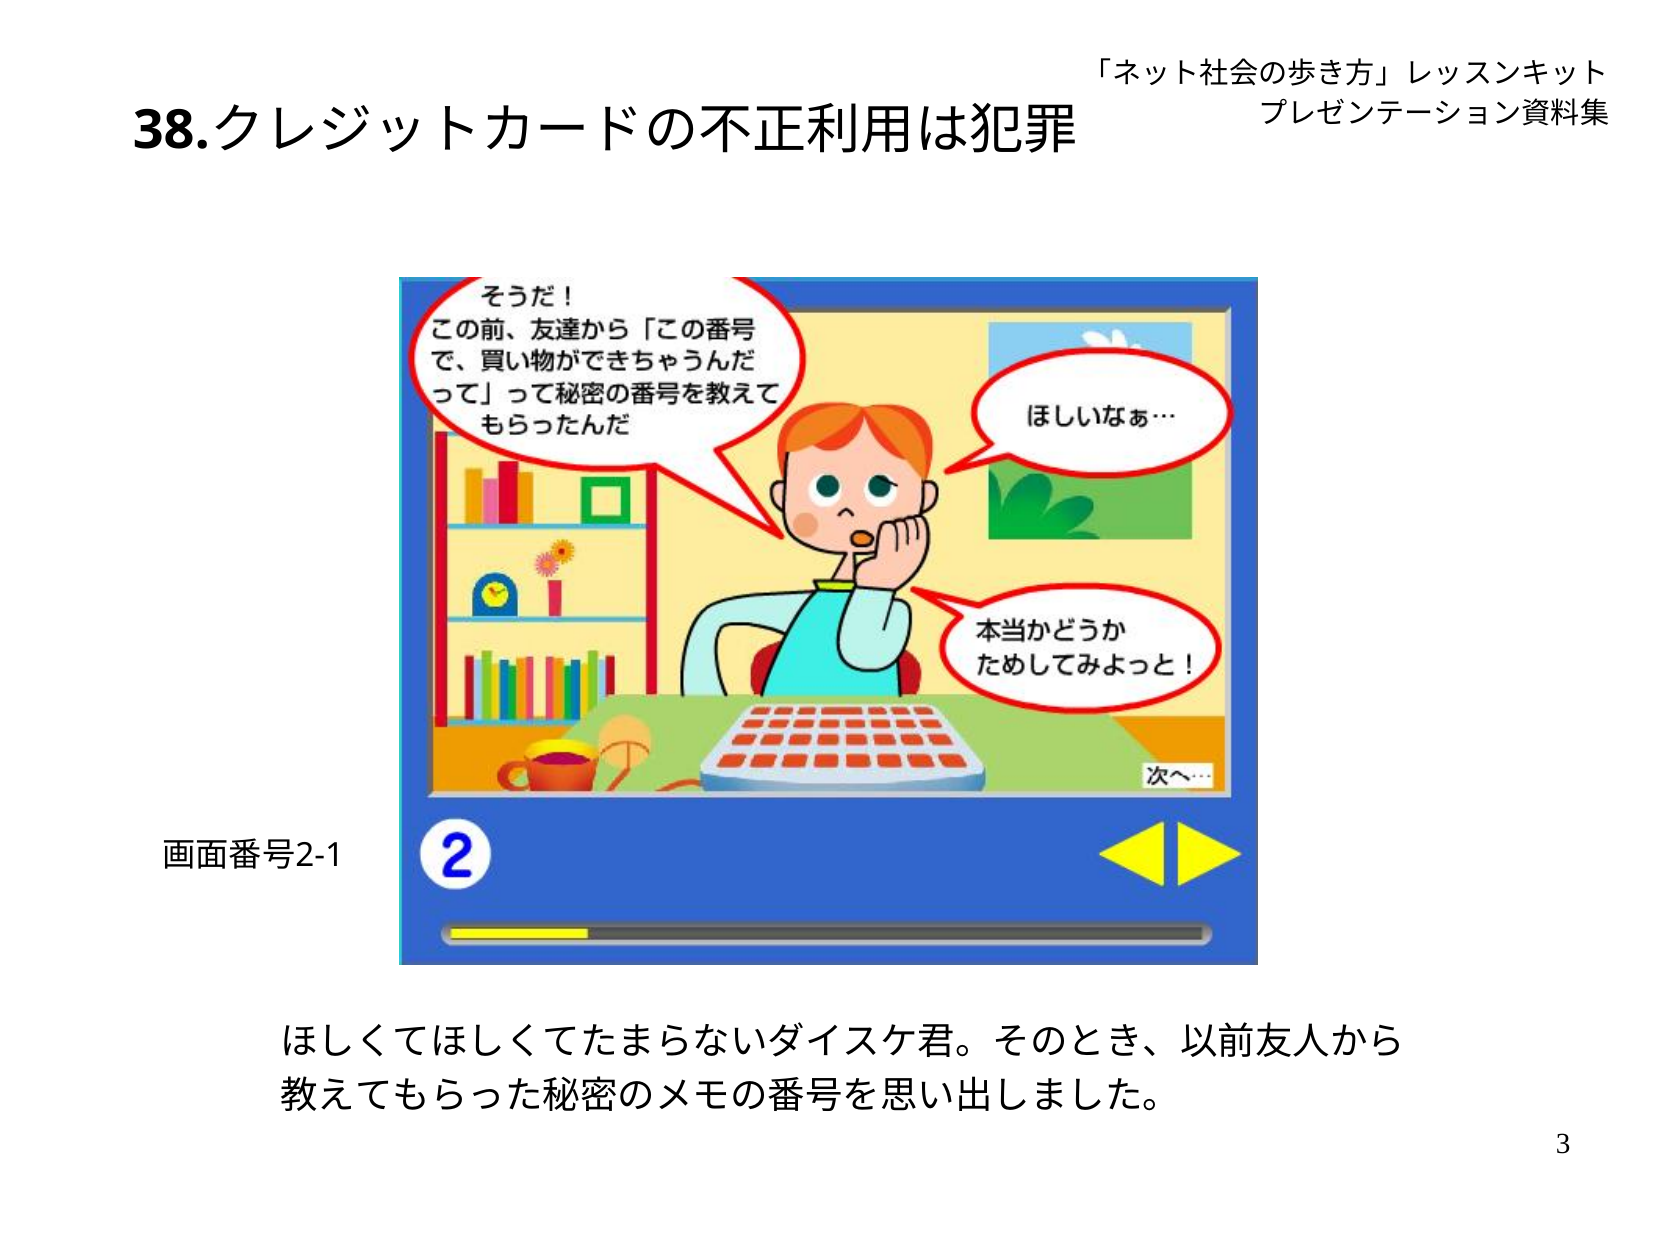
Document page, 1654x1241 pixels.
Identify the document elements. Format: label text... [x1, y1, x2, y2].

picture [399, 277, 1258, 965]
text_box 38.クレジットカードの不正利用は犯罪 [118, 88, 1241, 169]
text_box 画面番号2-1 [147, 826, 384, 882]
text_box ほしくてほしくてたまらないダイスケ君。そのとき、以前友人から教えてもらった秘密のメモの番号を思い出しました。 [265, 1003, 1447, 1128]
text_box 「ネット社会の歩き方」レッスンキット プレゼンテーション資料集 [1062, 44, 1625, 139]
